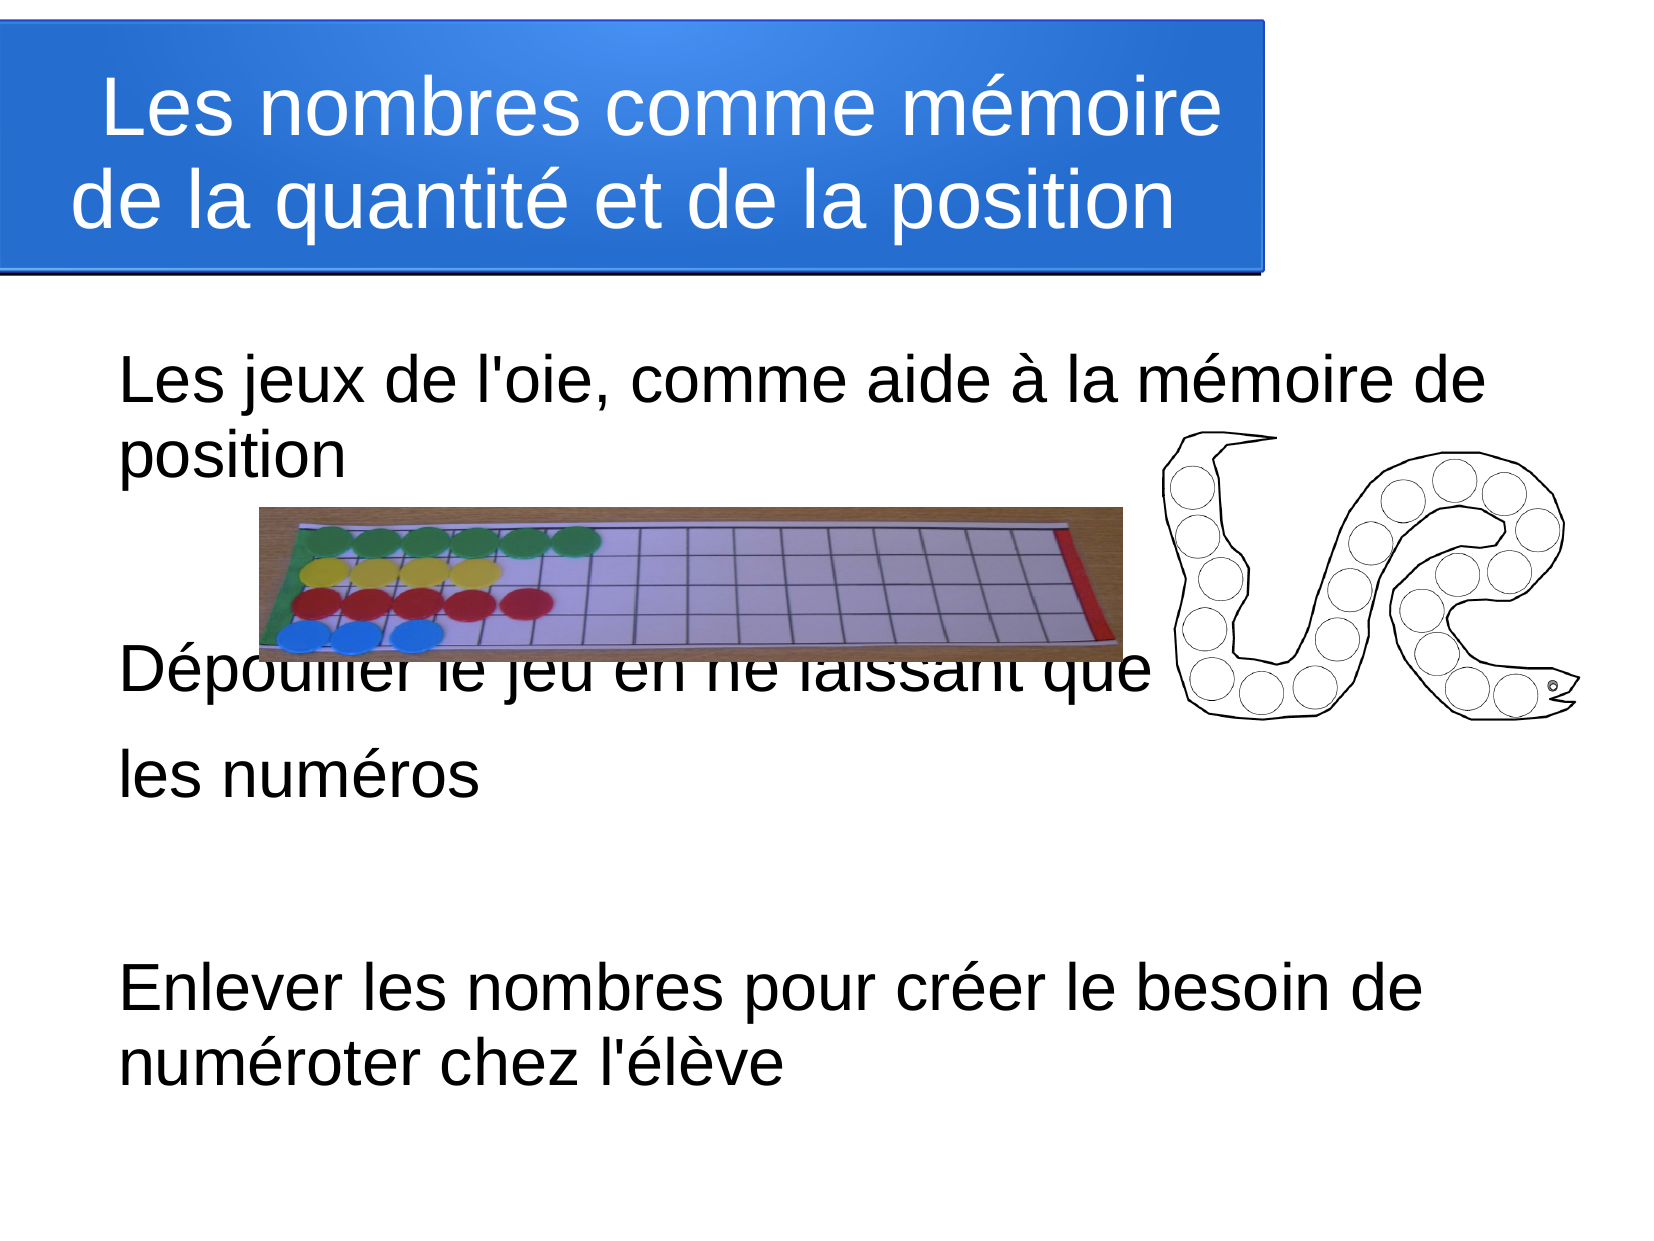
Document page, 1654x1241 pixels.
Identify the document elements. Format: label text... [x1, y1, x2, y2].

picture [259, 507, 1123, 662]
title Les nombres comme mémoire de la quantité et de la position [0, 49, 1250, 257]
picture [1157, 425, 1588, 727]
list Les jeux de l'oie, comme aide à la mémoire de position Dépouiller le jeu en ne laissant que les numéros Enlever les nombres pour créer le besoin de numéroter chez l'élève [118, 342, 1536, 1193]
